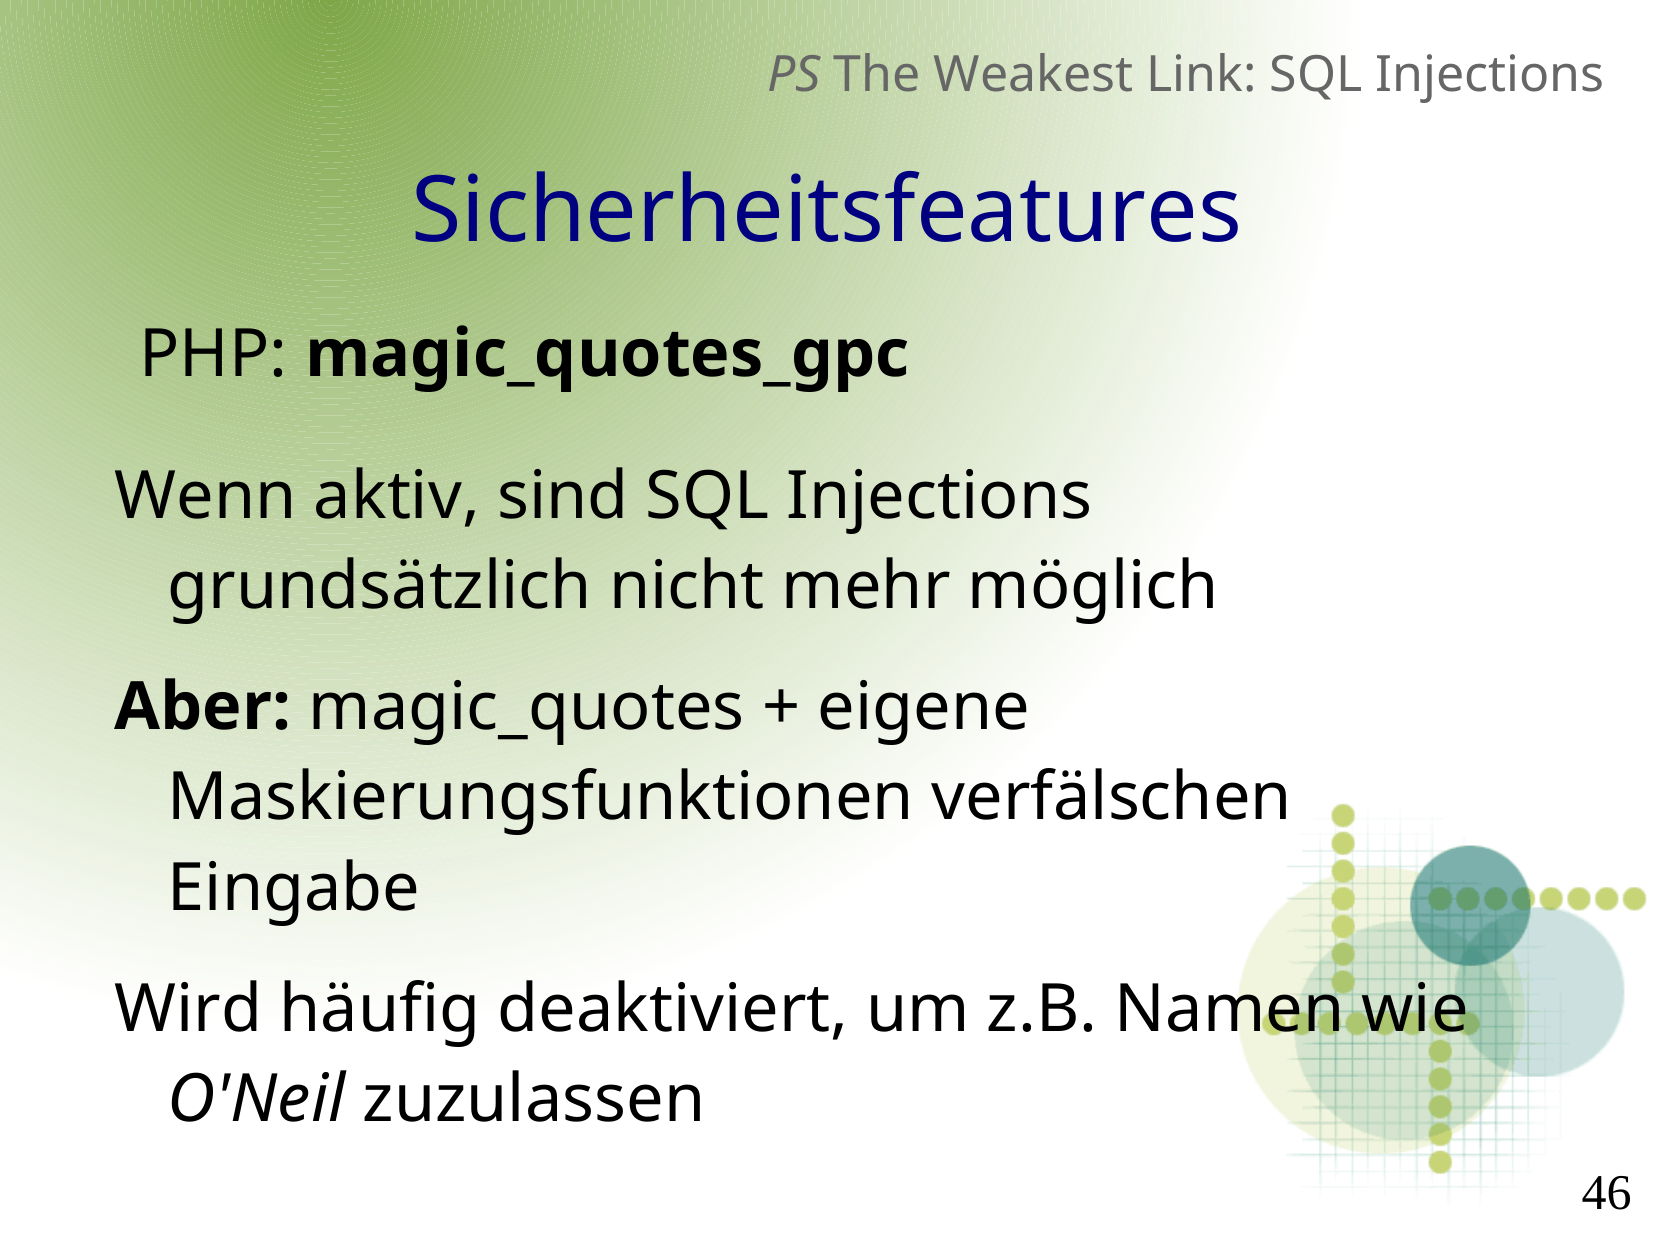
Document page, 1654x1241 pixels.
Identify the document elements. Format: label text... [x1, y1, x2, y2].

title Sicherheitsfeatures [121, 102, 1534, 311]
list PHP: magic_quotes_gpc [121, 304, 1510, 409]
list Wenn aktiv, sind SQL Injections grundsätzlich nicht mehr möglich Aber: magic_quotes + eigene Maskierungsfunktionen verfälschen Eingabe Wird häufig deaktiviert, um z.B. Namen wie O'Neil zuzulassen [96, 446, 1509, 1123]
picture [1224, 792, 1654, 1211]
